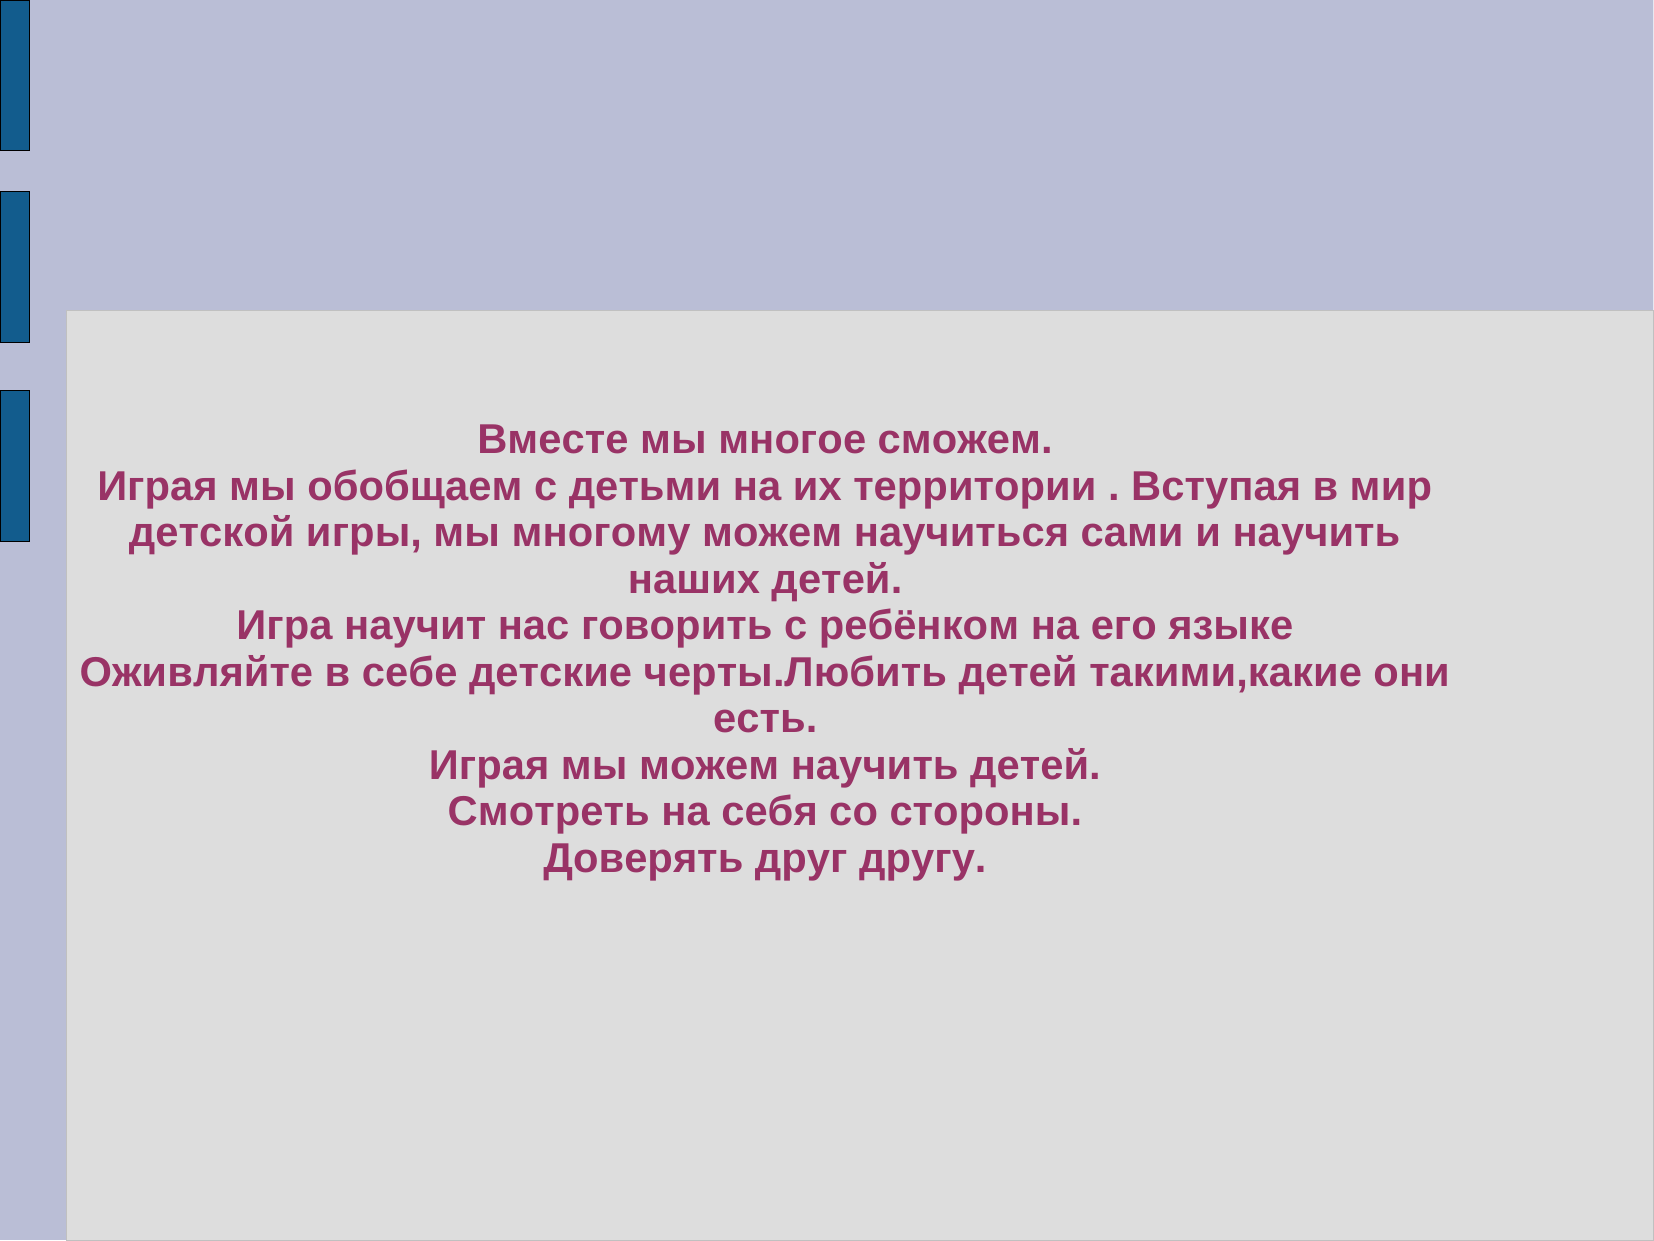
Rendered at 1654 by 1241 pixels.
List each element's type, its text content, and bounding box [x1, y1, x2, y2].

title Вместе мы многое сможем. Играя мы обобщаем с детьми на их территории . Вступая в мир детской игры, мы многому можем научиться сами и научить наших детей. Игра научит нас говорить с ребёнком на его языке Оживляйте в себе детские черты.Любить детей такими,какие они есть. Играя мы можем научить детей. Смотреть на себя со стороны. Доверять друг другу. [59, 410, 1472, 886]
